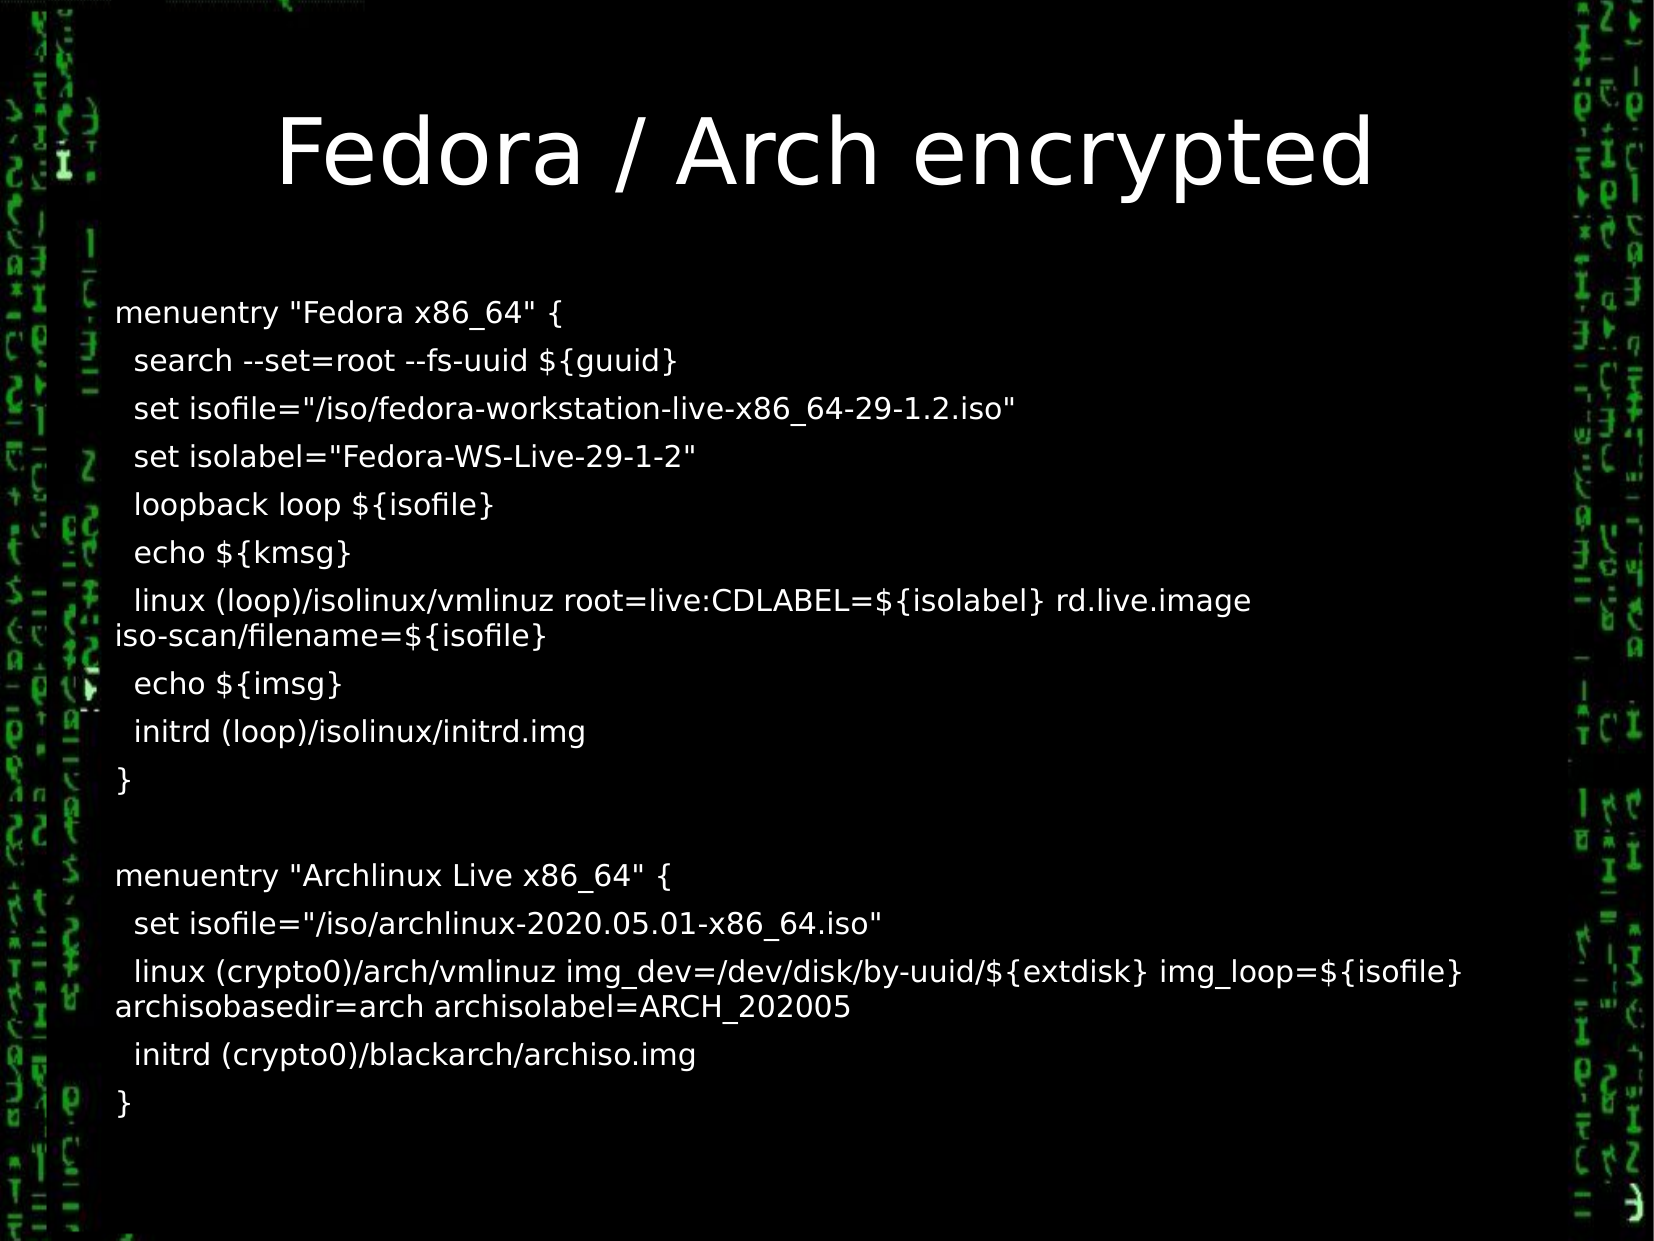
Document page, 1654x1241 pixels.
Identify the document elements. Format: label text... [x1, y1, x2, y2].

picture [0, 0, 1654, 1241]
title Fedora / Arch encrypted [82, 49, 1571, 257]
list menuentry "Fedora x86_64" { search --set=root --fs-uuid ${guuid} set isofile="/iso/fedora-workstation-live-x86_64-29-1.2.iso" set isolabel="Fedora-WS-Live-29-1-2" loopback loop ${isofile} echo ${kmsg} linux (loop)/isolinux/vmlinuz root=live:CDLABEL=${isolabel} rd.live.image iso-scan/filename=${isofile} echo ${imsg} initrd (loop)/isolinux/initrd.img } menuentry "Archlinux Live x86_64" { set isofile="/iso/archlinux-2020.05.01-x86_64.iso" linux (crypto0)/arch/vmlinuz img_dev=/dev/disk/by-uuid/${extdisk} img_loop=${isofile} archisobasedir=arch archisolabel=ARCH_202005 initrd (crypto0)/blackarch/archiso.img } [82, 296, 1546, 1126]
